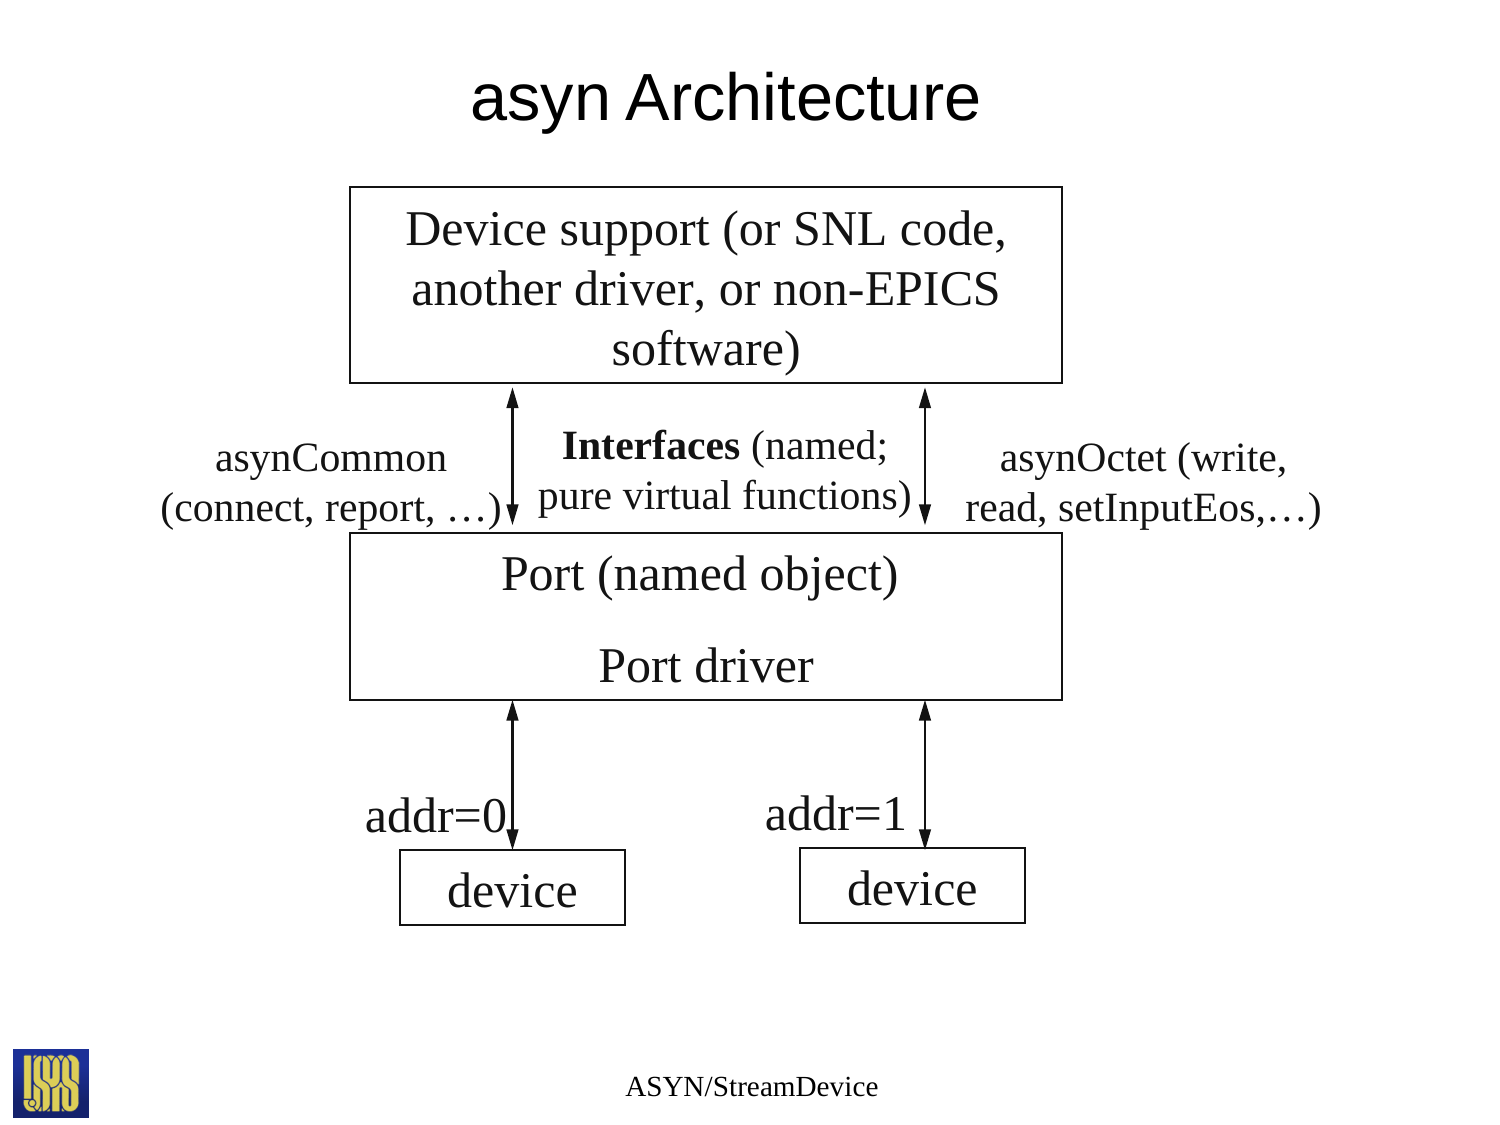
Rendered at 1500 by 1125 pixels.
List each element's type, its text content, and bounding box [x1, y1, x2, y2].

text_box asynOctet (write, read, setInputEos,…) [949, 422, 1338, 538]
text_box Interfaces (named; pure virtual functions) [512, 409, 938, 526]
picture [13, 1049, 89, 1118]
text_box Port (named object) Port driver [349, 533, 1063, 700]
text_box device [800, 847, 1026, 924]
text_box addr=0 [349, 774, 526, 851]
title asyn Architecture [55, 54, 1361, 142]
text_box Device support (or SNL code, another driver, or non-EPICS software) [349, 187, 1063, 383]
text_box asynCommon (connect, report, …) [137, 422, 526, 538]
text_box addr=1 [749, 772, 925, 849]
text_box device [399, 849, 626, 926]
